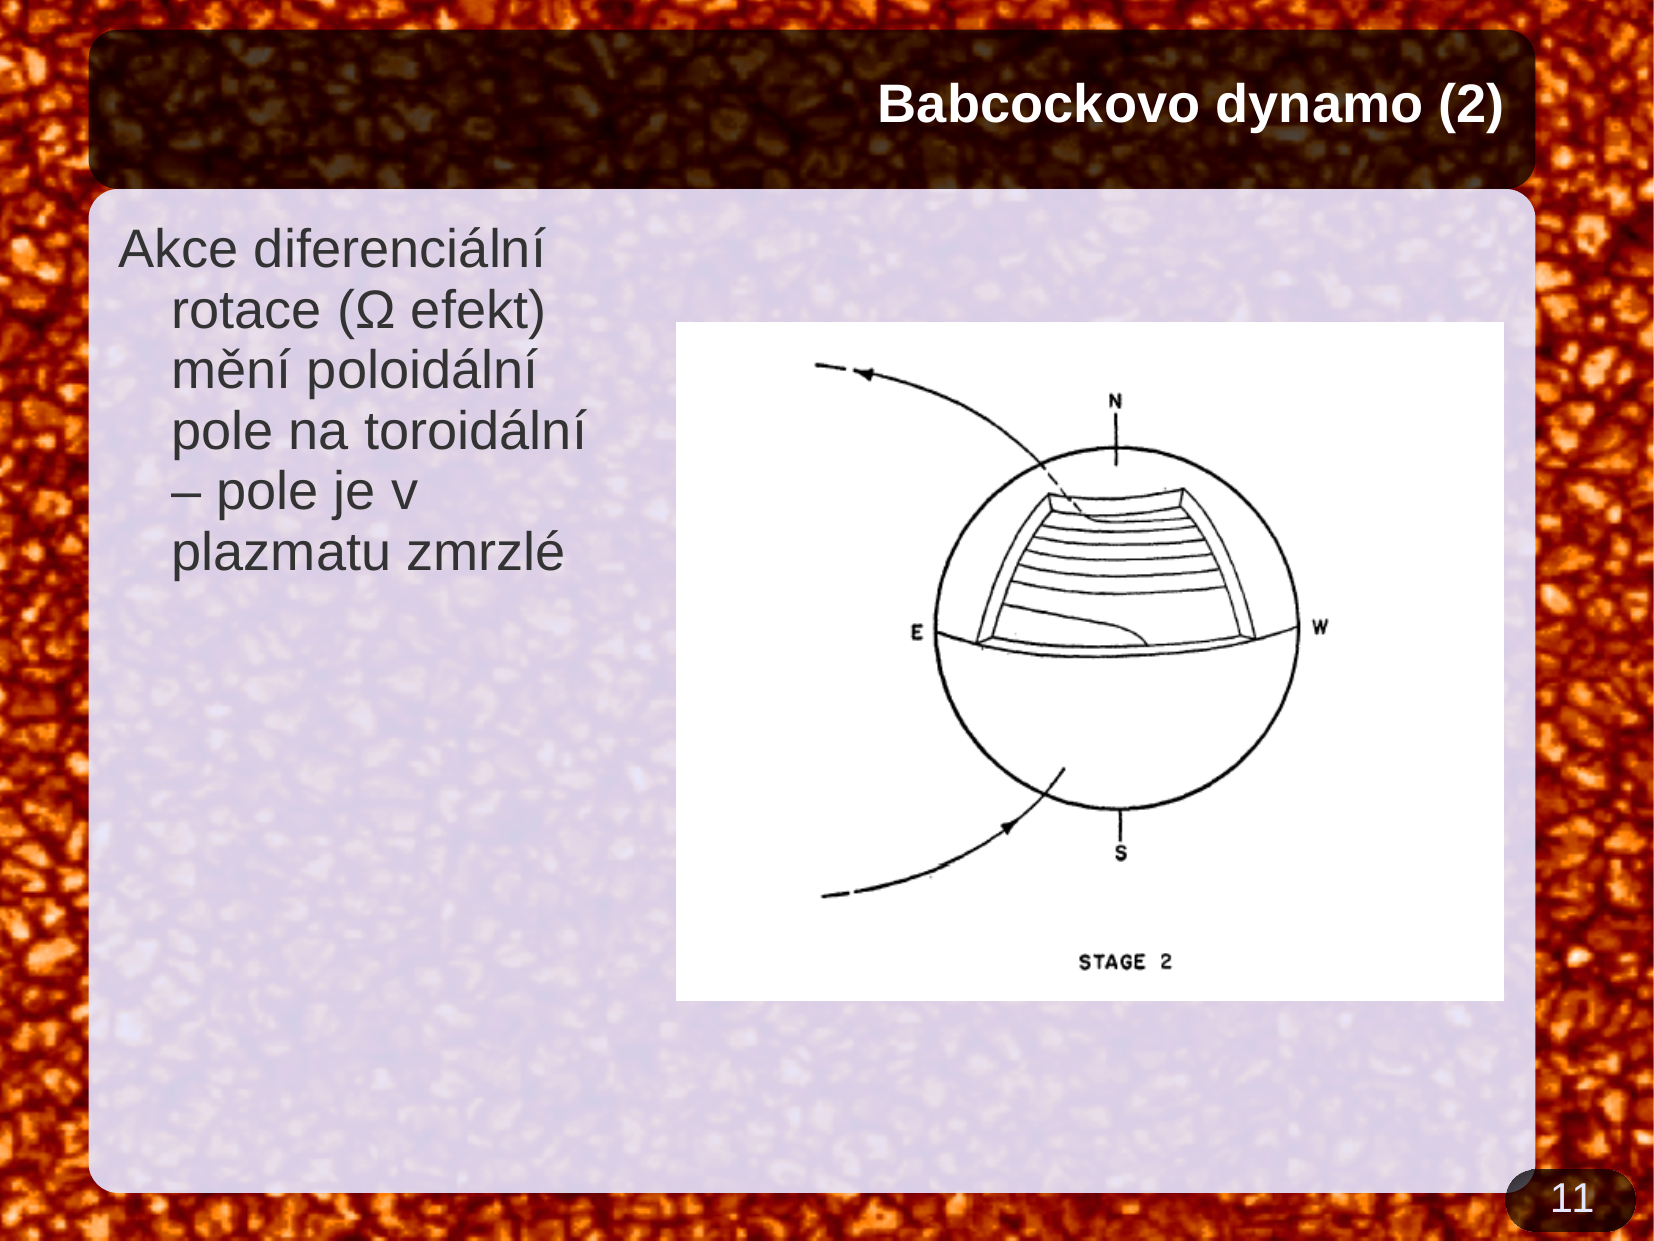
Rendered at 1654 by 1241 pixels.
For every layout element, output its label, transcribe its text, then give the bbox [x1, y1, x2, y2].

title Babcockovo dynamo (2) [118, 59, 1506, 148]
list Akce diferenciální rotace (Ω efekt) mění poloidální pole na toroidální – pole je v plazmatu zmrzlé [118, 218, 621, 1164]
picture [0, 0, 1654, 1241]
